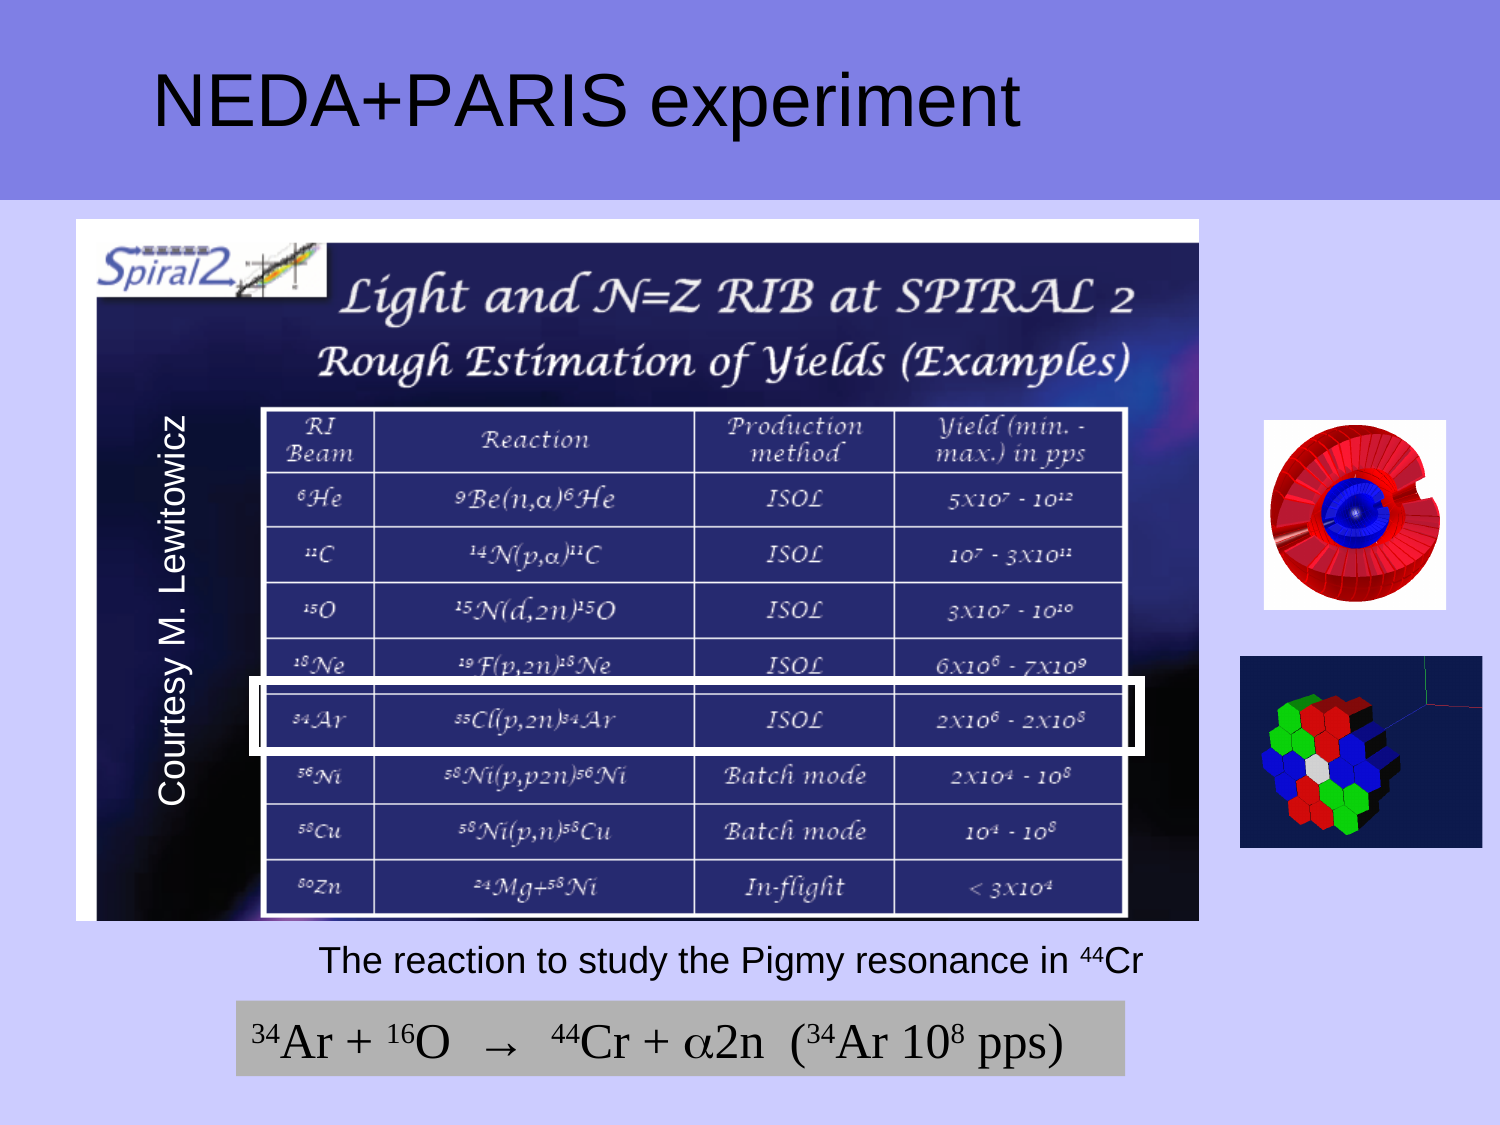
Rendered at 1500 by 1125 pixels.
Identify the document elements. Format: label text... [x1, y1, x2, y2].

text_box Courtesy M. Lewitowicz [139, 340, 200, 882]
title NEDA+PARIS experiment [137, 24, 1413, 176]
text_box The reaction to study the Pigmy resonance in 44Cr [303, 928, 1159, 990]
text_box 34Ar + 16O → 44Cr + 2n (34Ar 108 pps) [236, 1000, 1126, 1077]
picture [76, 219, 1199, 921]
picture [1263, 420, 1447, 610]
picture [1240, 656, 1483, 849]
